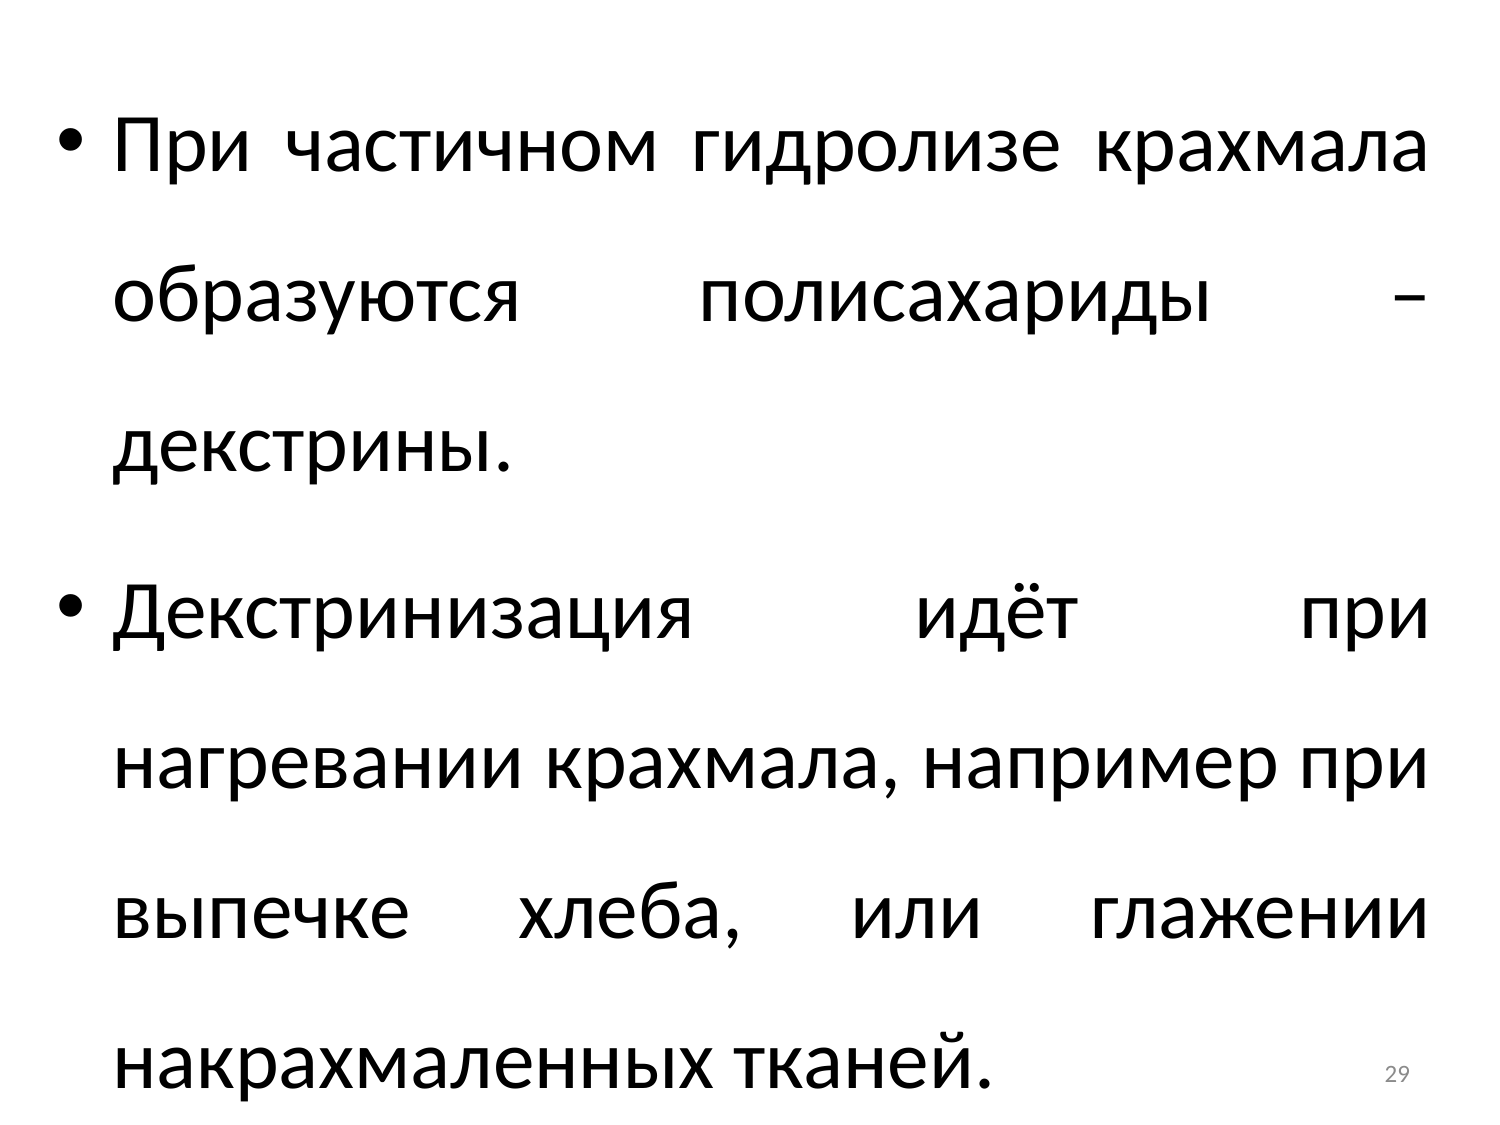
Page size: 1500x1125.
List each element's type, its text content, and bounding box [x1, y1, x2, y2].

list При частичном гидролизе крахмала образуются полисахариды – декстрины. Декстринизация идёт при нагревании крахмала, например при выпечке хлеба, или глажении накрахмаленных тканей. [41, 30, 1447, 941]
slide_number <номер> [1074, 1042, 1425, 1103]
